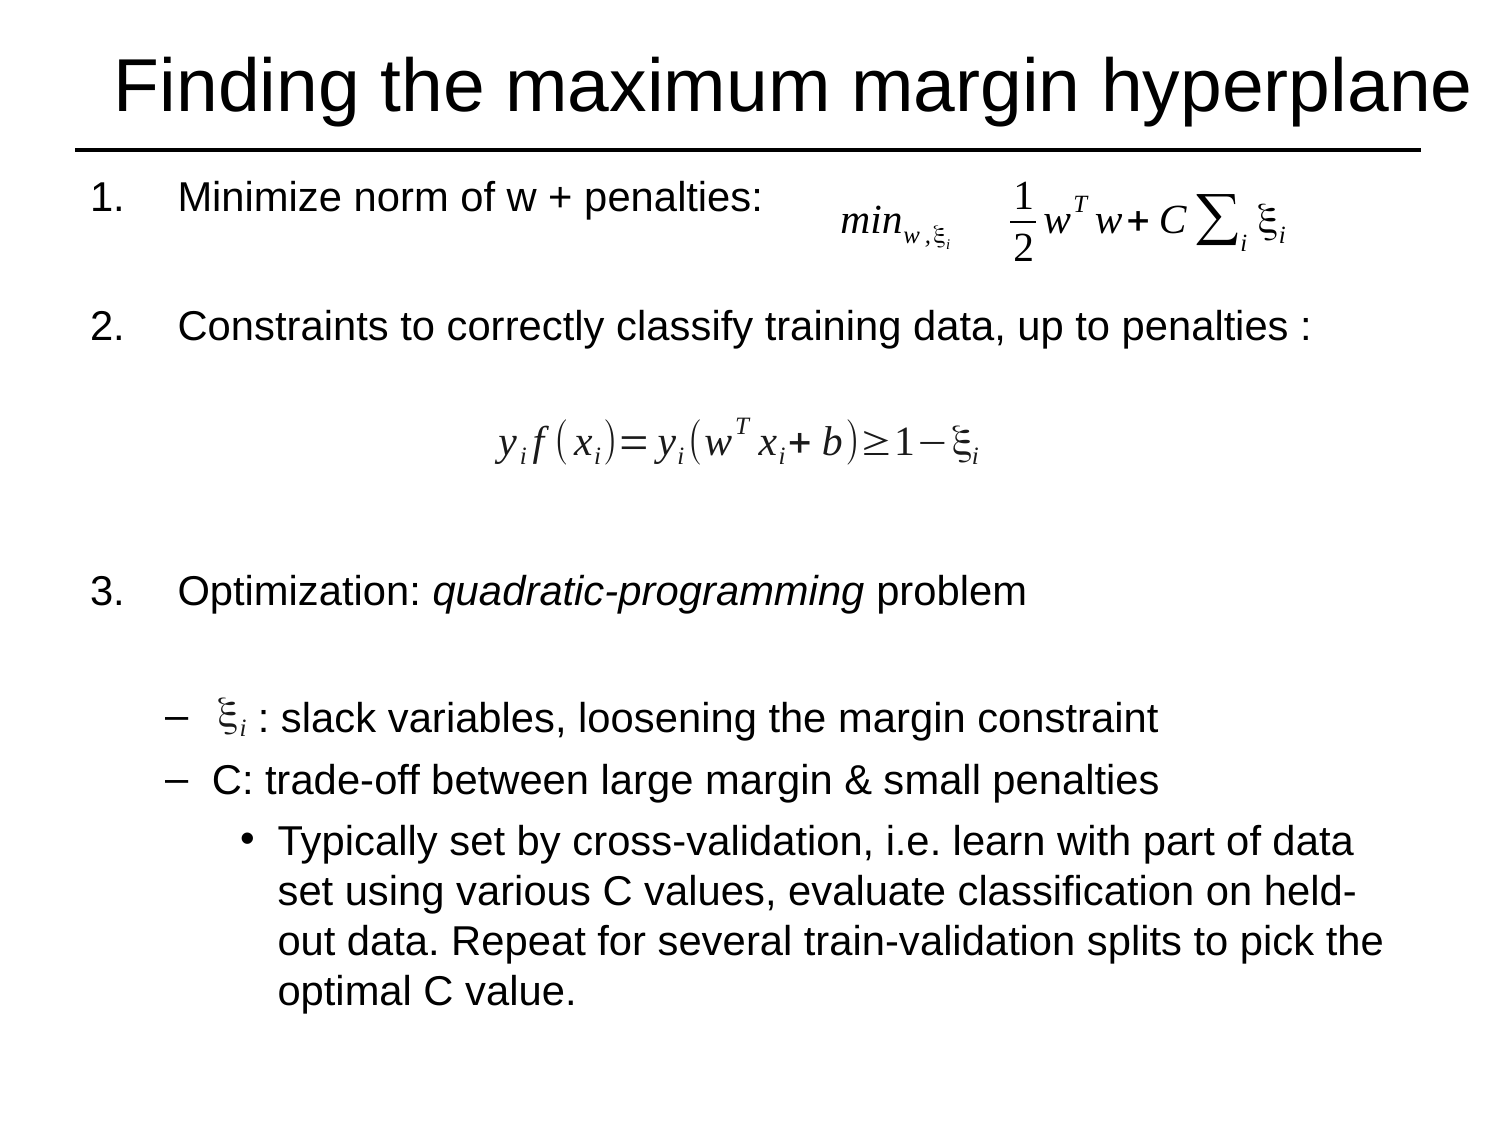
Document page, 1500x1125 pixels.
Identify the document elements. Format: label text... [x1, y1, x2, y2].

chart [833, 172, 1293, 271]
title Finding the maximum margin hyperplane [87, 12, 1500, 151]
chart [487, 412, 986, 471]
list Minimize norm of w + penalties: Constraints to correctly classify training data, up to penalties : Optimization: quadratic-programming problem : slack variables, loosening the margin constraint C: trade-off between large margin & small penalties Typically set by cross-validation, i.e. learn with part of data set using various C values, evaluate classification on held-out data. Repeat for several train-validation splits to pick the optimal C value. [75, 162, 1426, 1125]
chart [210, 689, 253, 743]
